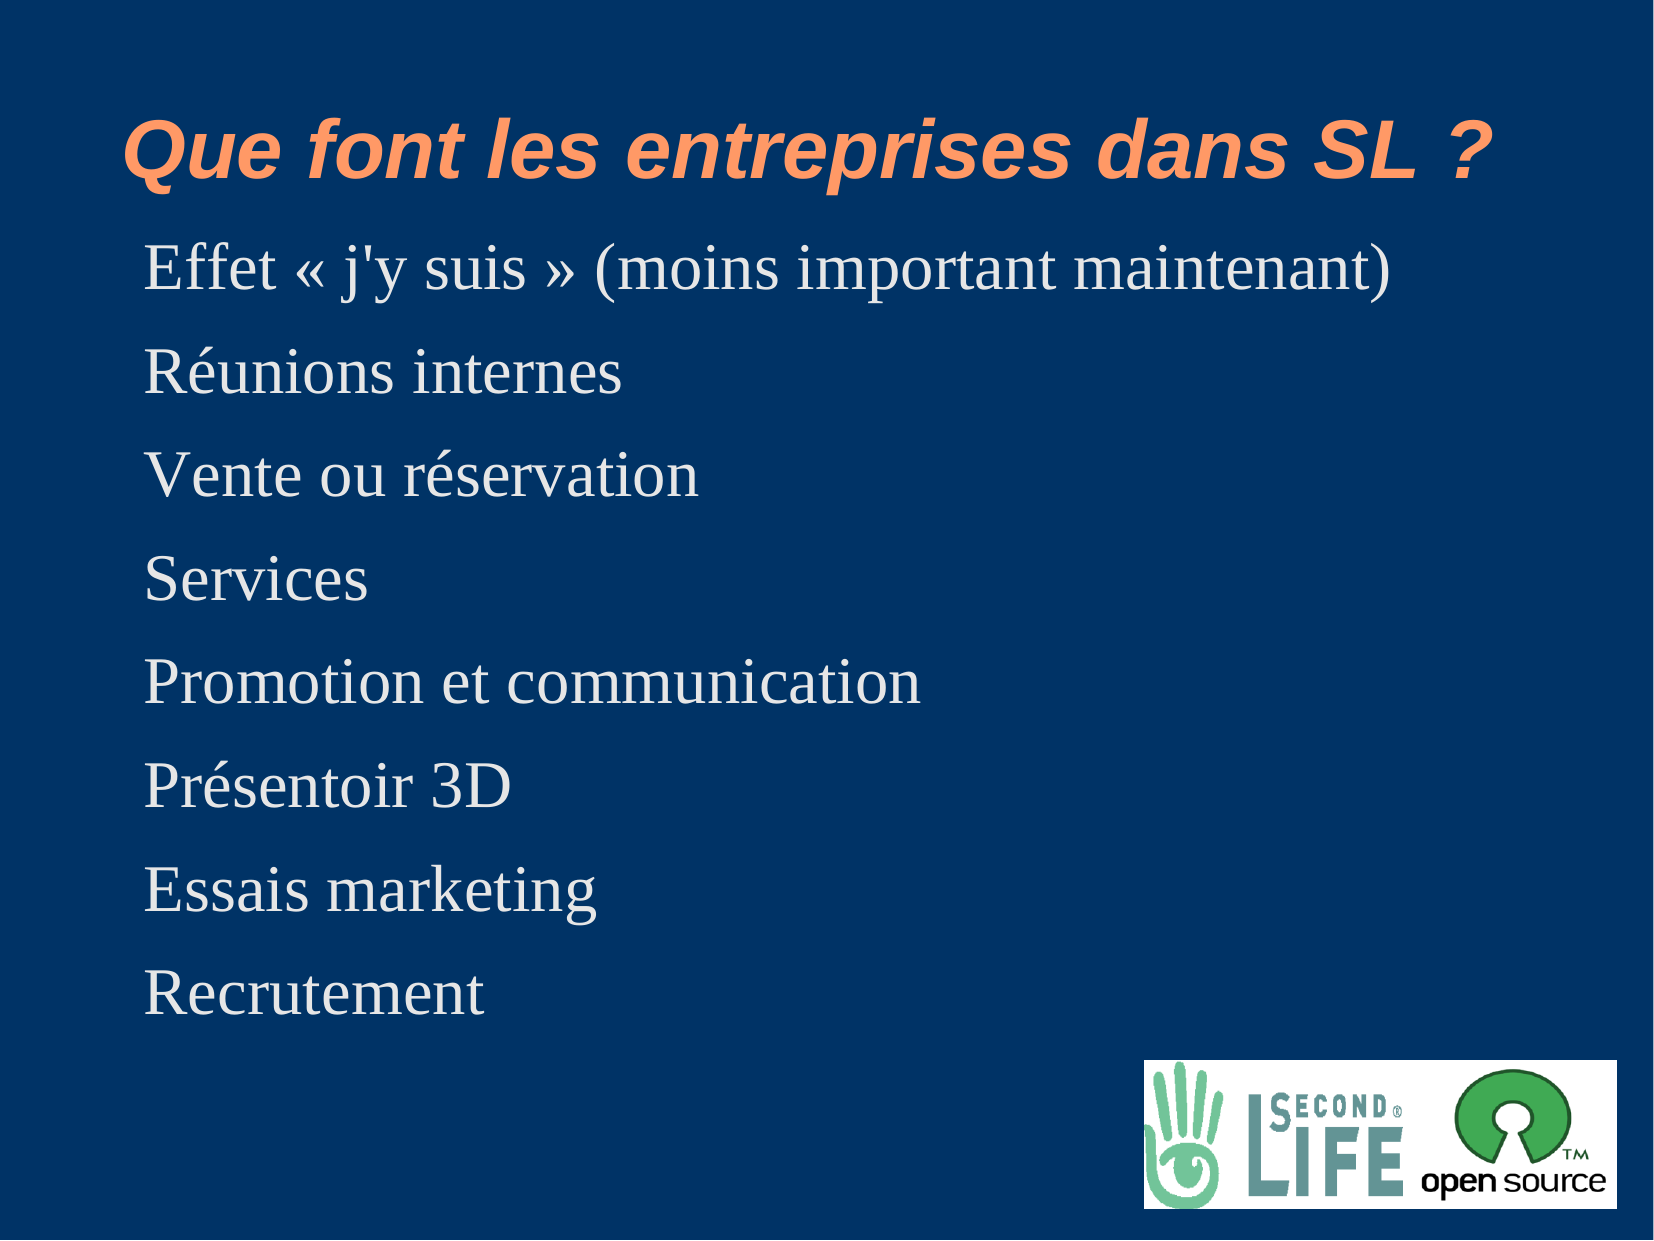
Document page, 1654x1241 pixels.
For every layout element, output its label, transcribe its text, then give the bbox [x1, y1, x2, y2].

title Que font les entreprises dans SL ? [121, 53, 1534, 246]
list Effet « j'y suis » (moins important maintenant) Réunions internes Vente ou réservation Services Promotion et communication Présentoir 3D Essais marketing Recrutement [125, 230, 1565, 1241]
picture [1565, 1060, 1617, 1209]
